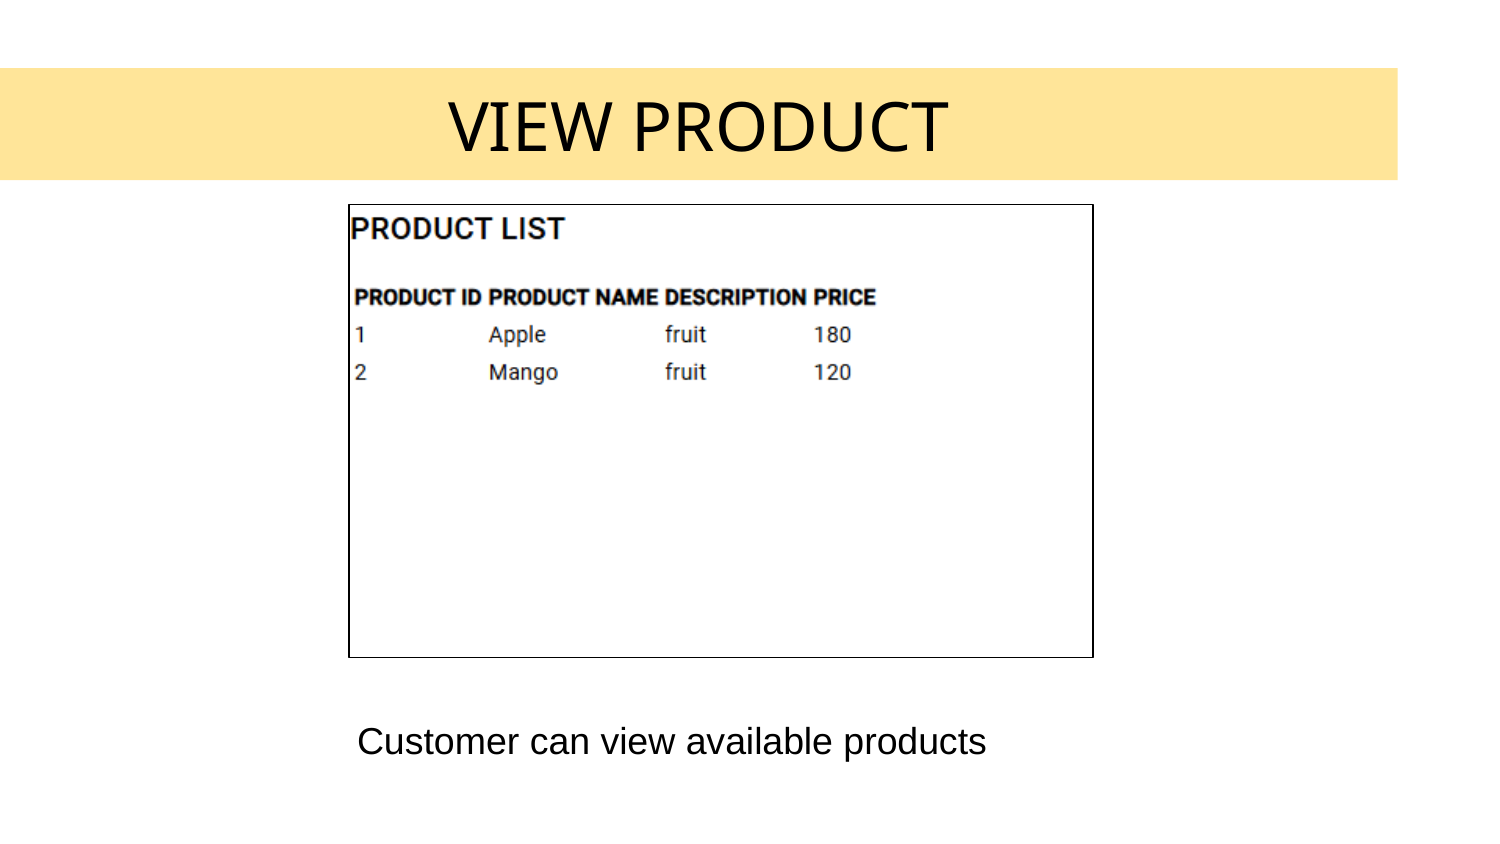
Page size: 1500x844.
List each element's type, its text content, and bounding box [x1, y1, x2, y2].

title VIEW PRODUCT [0, 68, 1398, 181]
text_box Customer can view available products [342, 702, 1202, 777]
picture [350, 205, 1093, 657]
